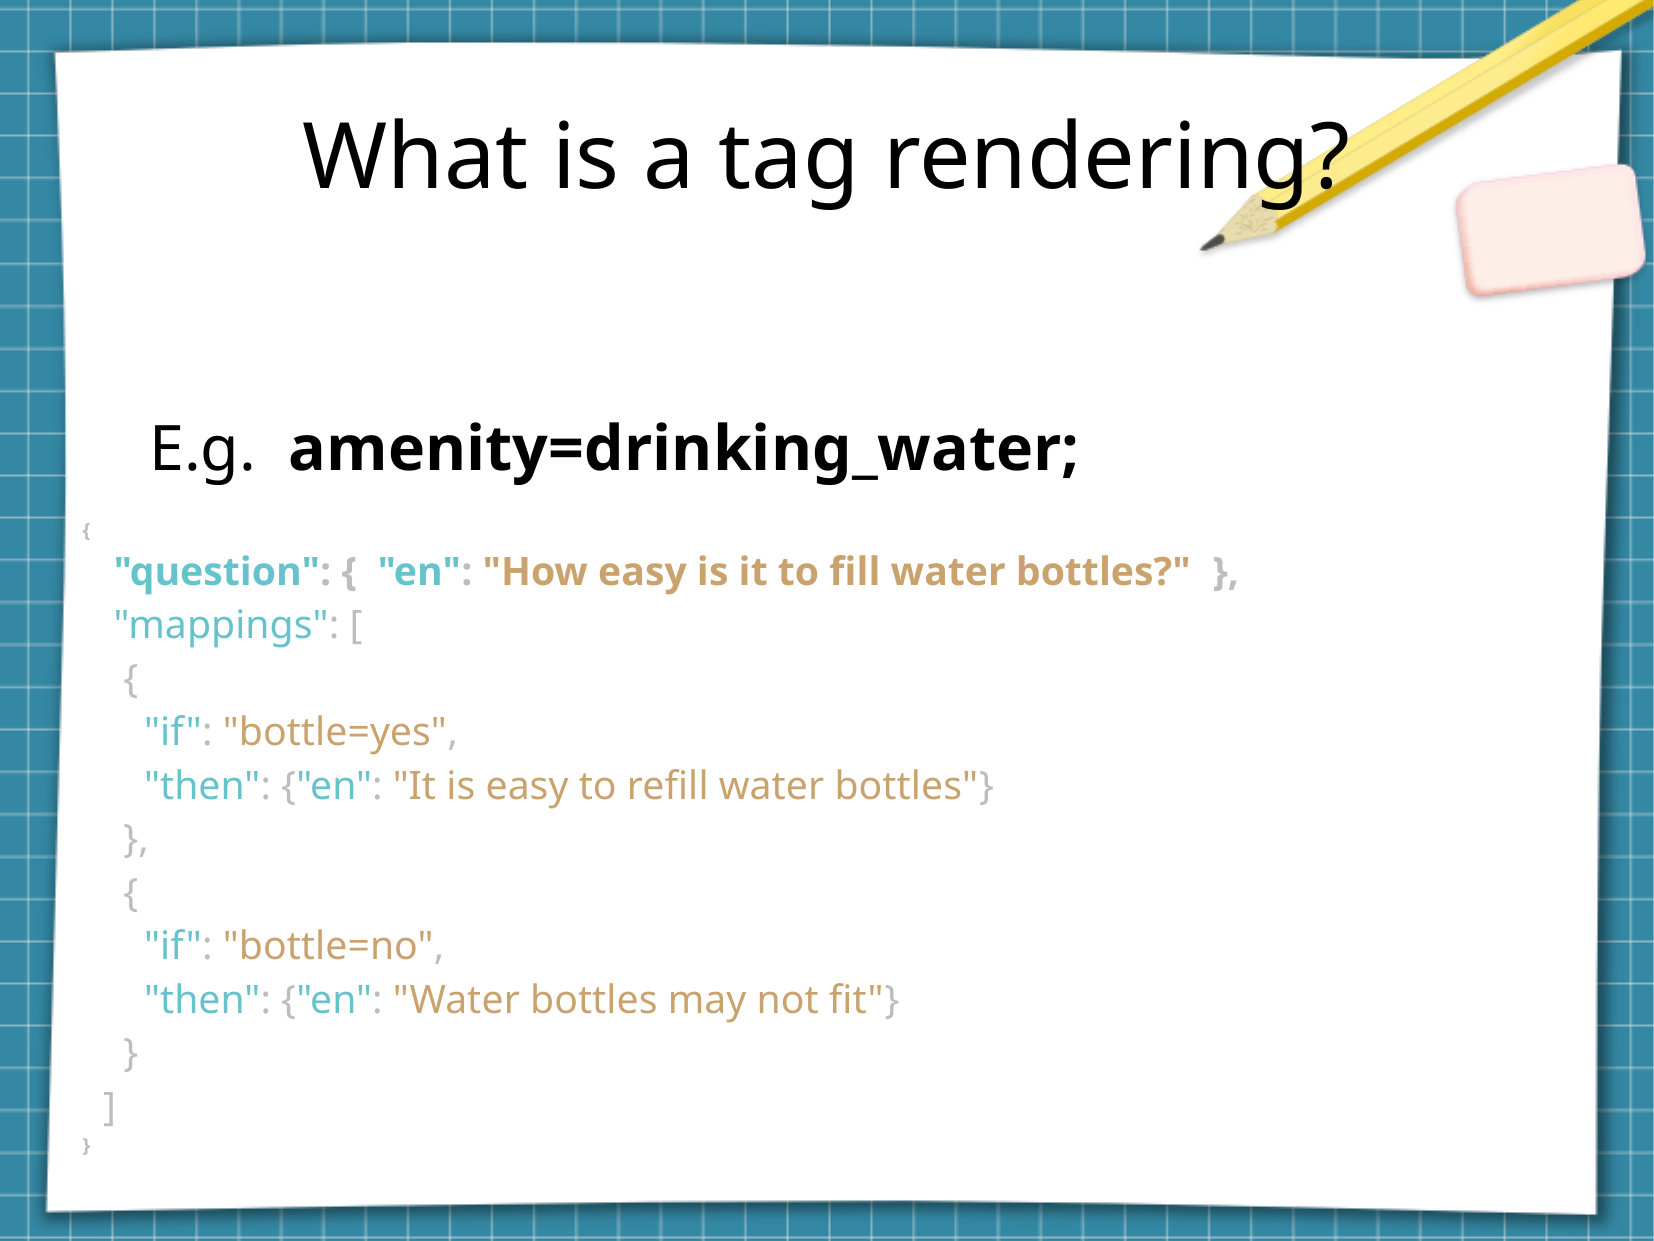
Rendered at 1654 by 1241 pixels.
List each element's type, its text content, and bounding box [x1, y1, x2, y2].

title What is a tag rendering? [82, 49, 1571, 257]
list E.g. amenity=drinking_water; { "question": { "en": "How easy is it to fill water bottles?" }, "mappings": [ { "if": "bottle=yes", "then": {"en": "It is easy to refill water bottles"} }, { "if": "bottle=no", "then": {"en": "Water bottles may not fit"} } ] } [82, 290, 1571, 1165]
picture [0, 0, 1654, 1241]
